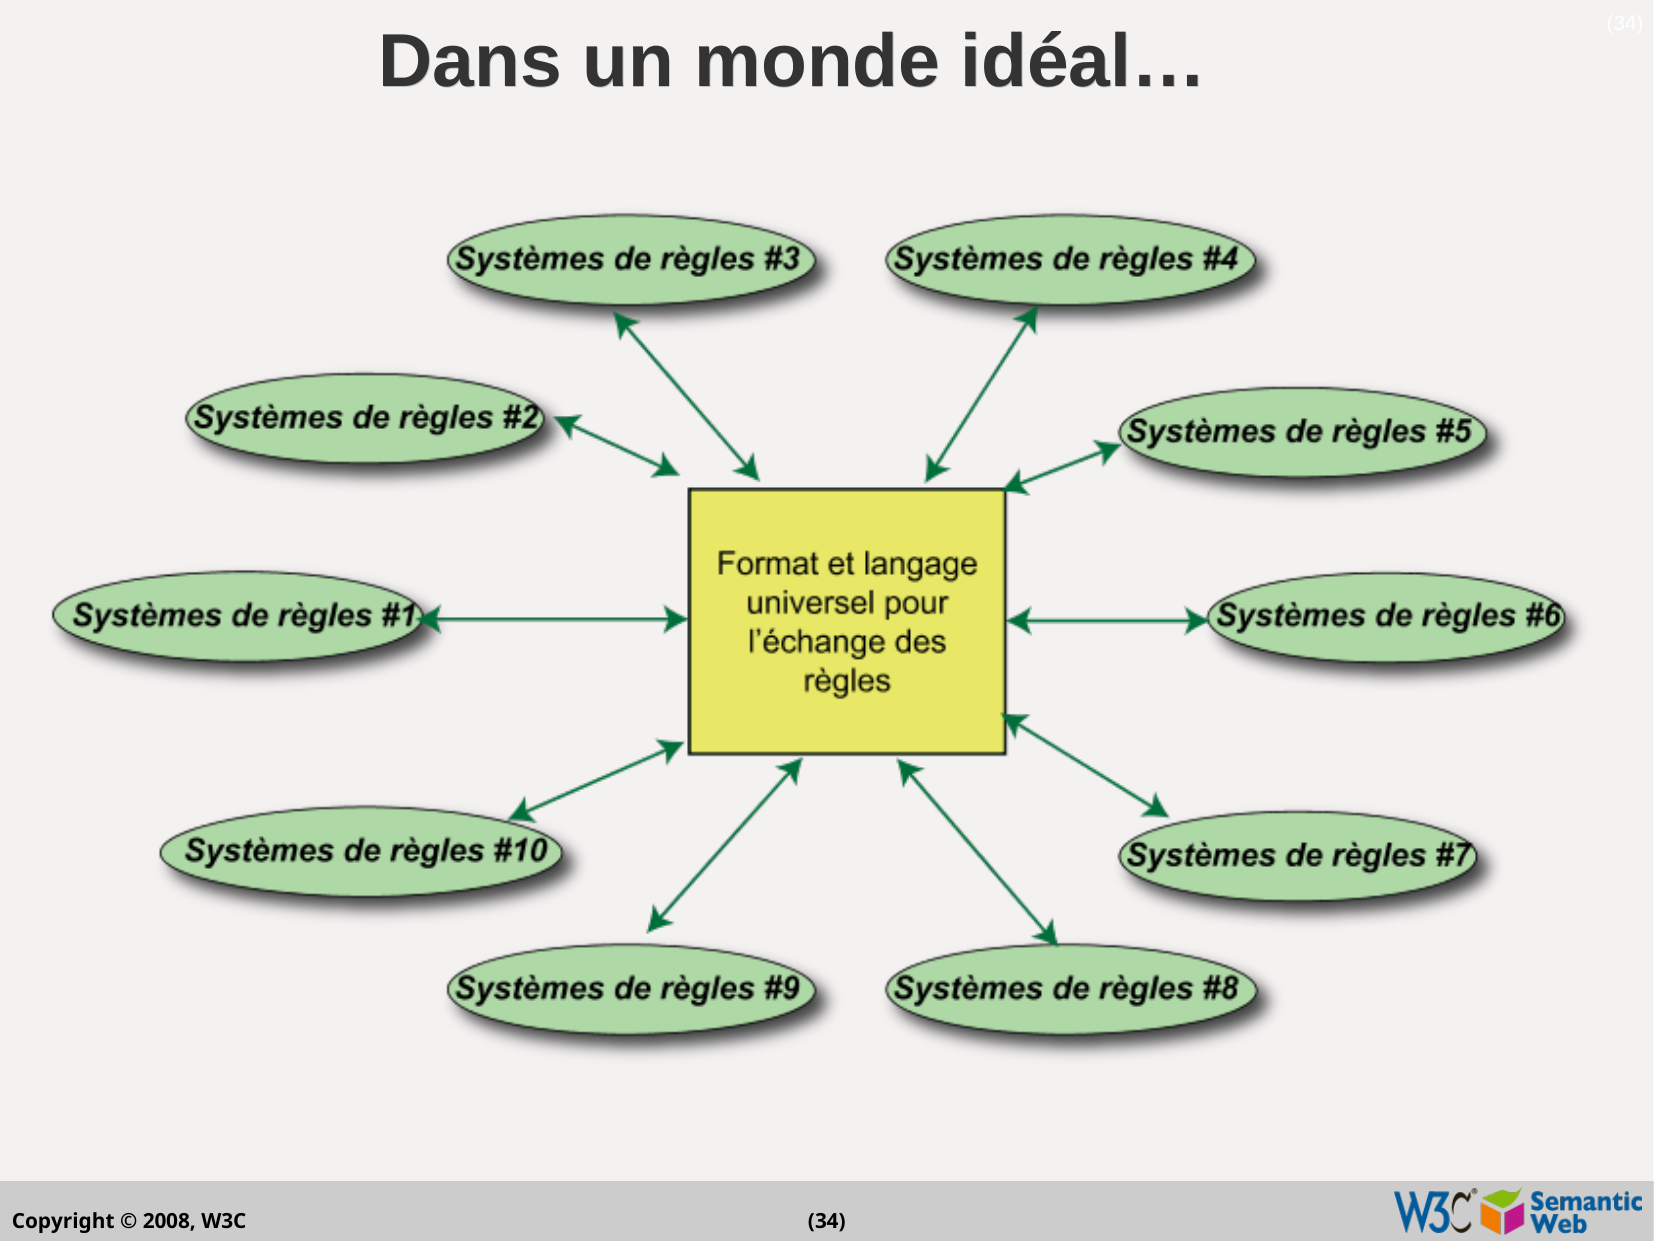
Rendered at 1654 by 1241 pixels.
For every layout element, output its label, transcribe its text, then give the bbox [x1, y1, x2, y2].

picture [39, 202, 1603, 1070]
title Dans un monde idéal… [93, 0, 1493, 119]
picture [1394, 1185, 1642, 1235]
